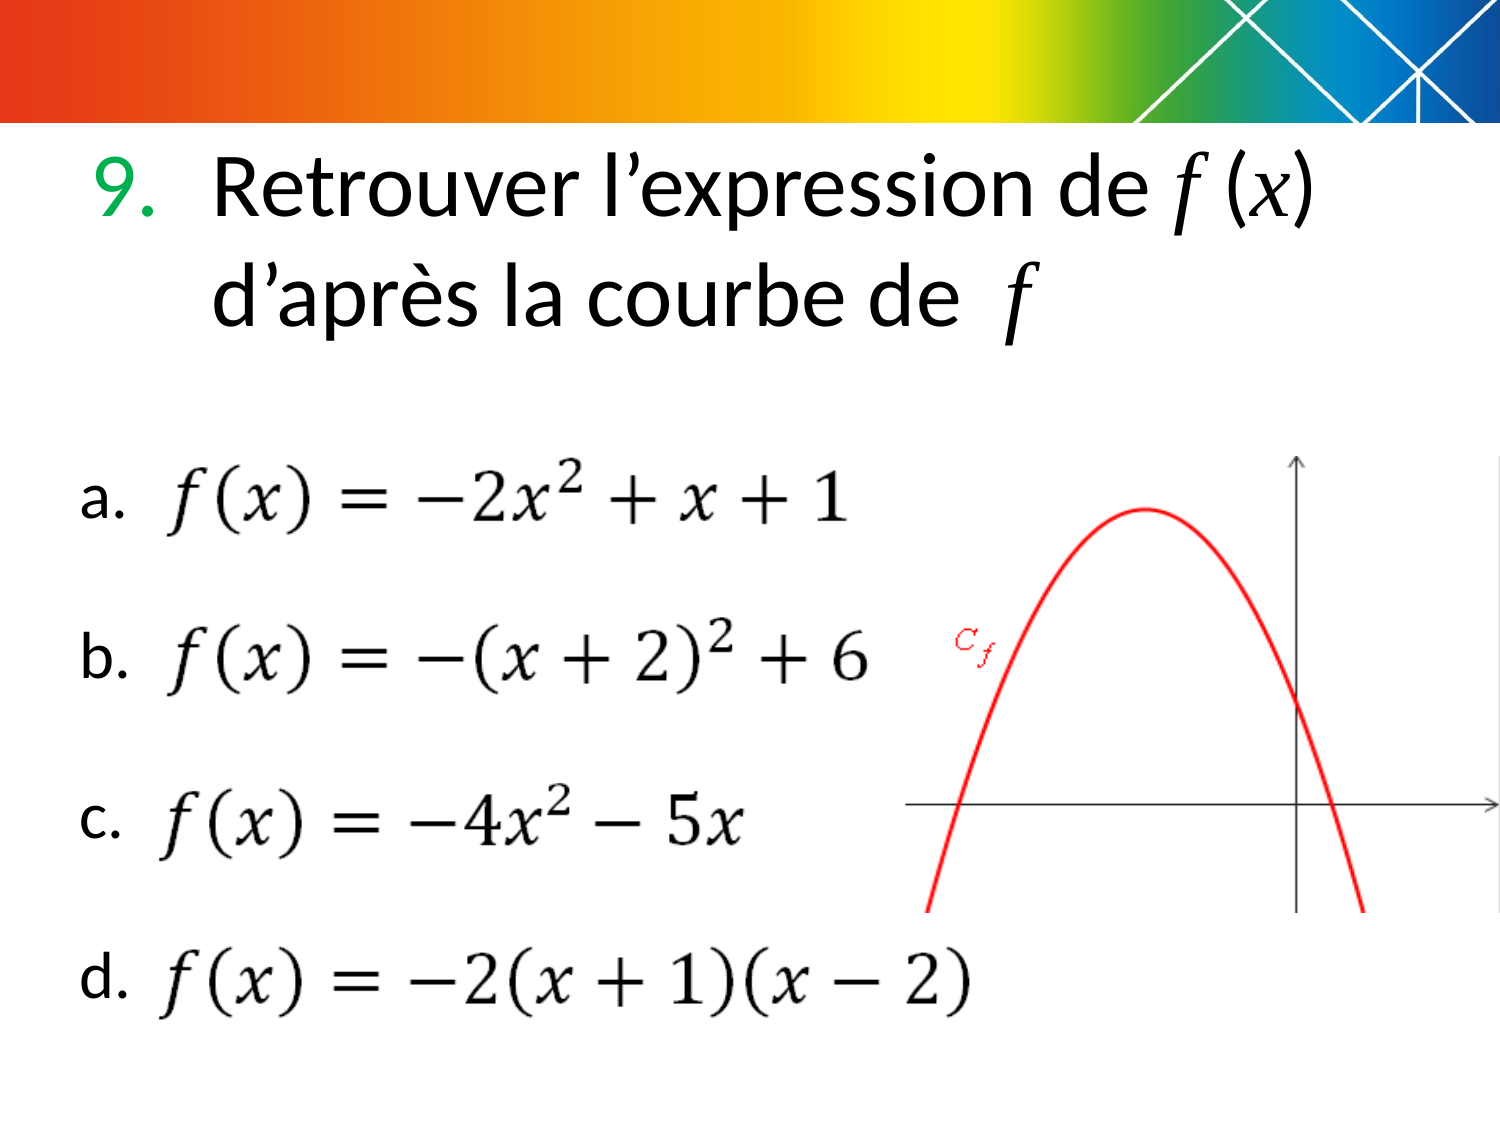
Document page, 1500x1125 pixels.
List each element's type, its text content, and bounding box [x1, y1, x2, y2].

picture [0, 0, 1351, 123]
picture [147, 444, 879, 562]
picture [147, 934, 993, 1034]
picture [905, 456, 1500, 913]
text_box a. b. c. d. [64, 444, 892, 1020]
title Retrouver l’expression de f (x) d’après la courbe de f [75, 116, 1426, 352]
picture [144, 605, 892, 717]
picture [147, 774, 776, 874]
picture [1340, 0, 1500, 123]
